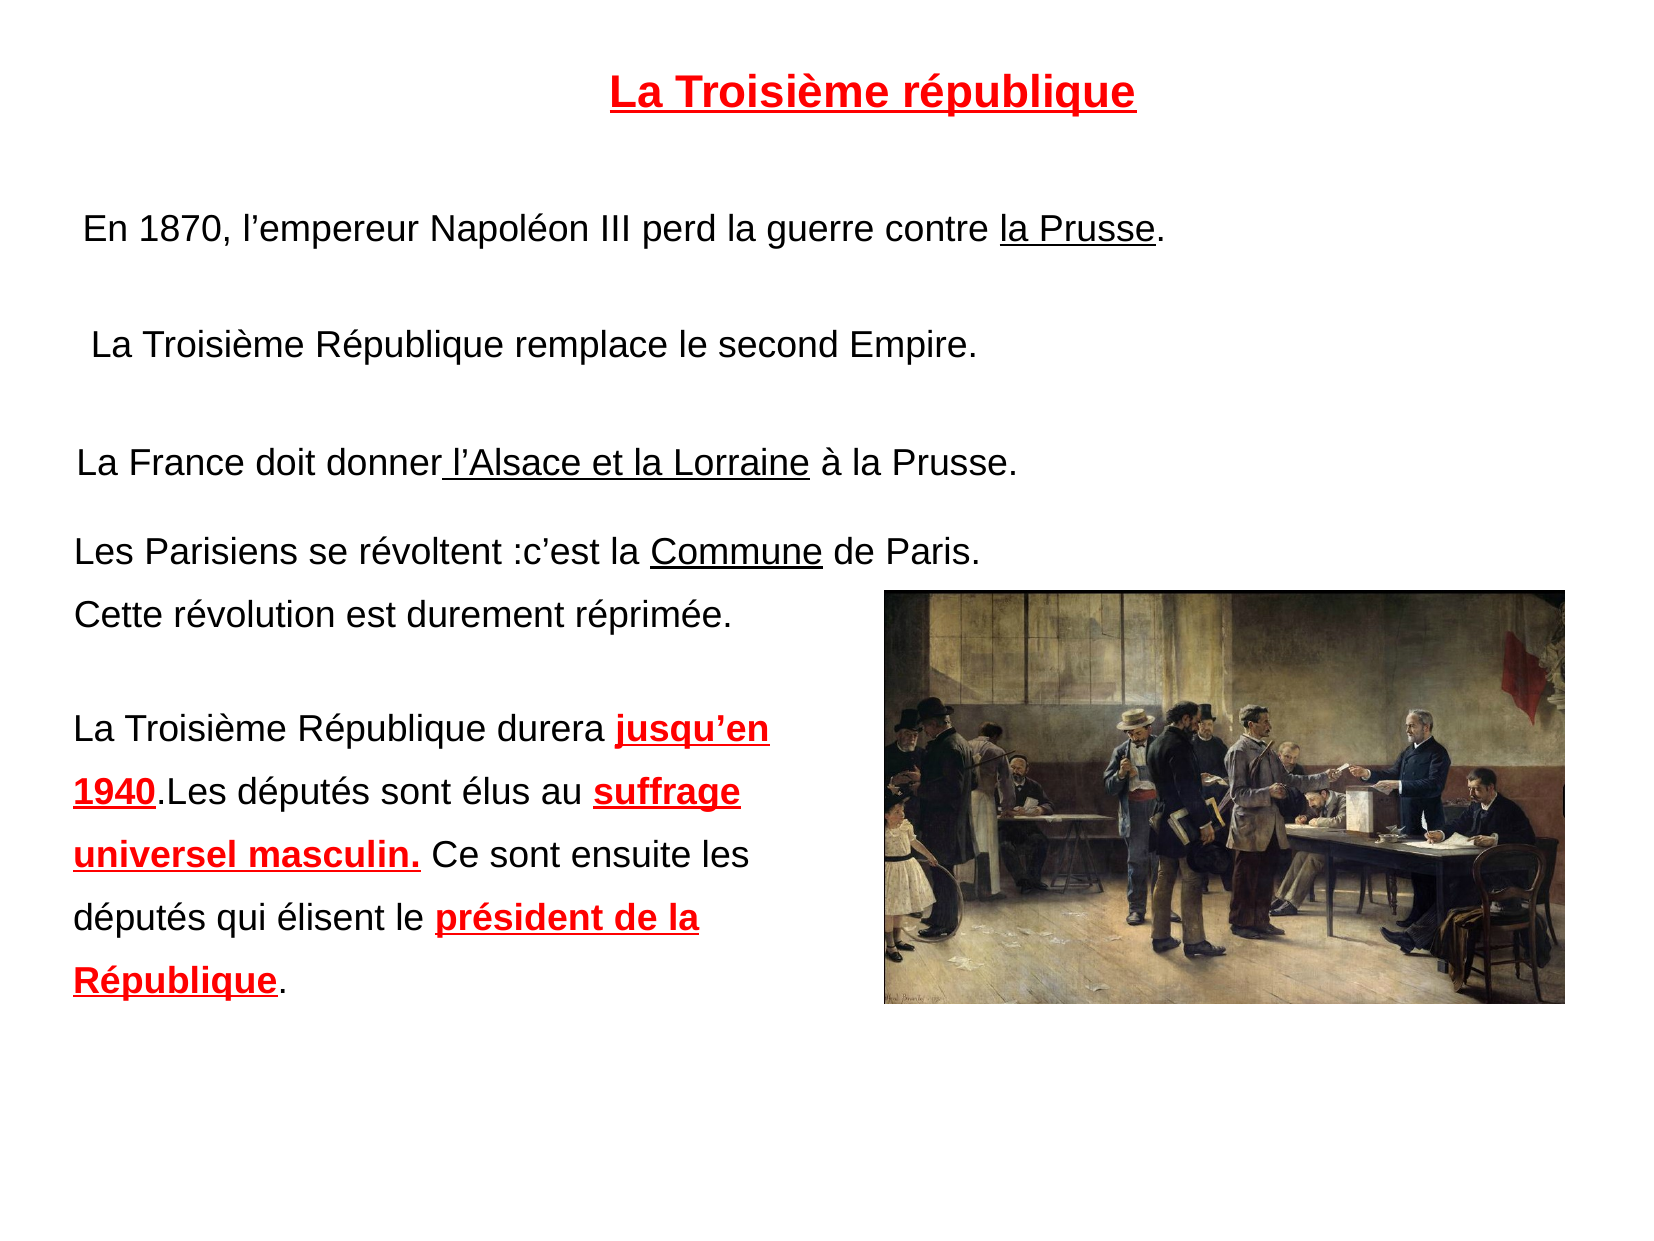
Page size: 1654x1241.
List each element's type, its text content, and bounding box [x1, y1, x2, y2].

text_box La France doit donner l’Alsace et la Lorraine à la Prusse. [61, 413, 1034, 471]
text_box En 1870, l’empereur Napoléon III perd la guerre contre la Prusse. [67, 179, 1182, 237]
text_box La Troisième République durera jusqu’en 1940.Les députés sont élus au suffrage universel masculin. Ce sont ensuite les députés qui élisent le président de la République. [58, 679, 857, 997]
text_box La Troisième République remplace le second Empire. [76, 295, 1004, 353]
picture [884, 590, 1565, 1004]
text_box La Troisième république [594, 59, 1152, 127]
text_box Les Parisiens se révoltent :c’est la Commune de Paris. Cette révolution est durement réprimée. [59, 501, 996, 622]
